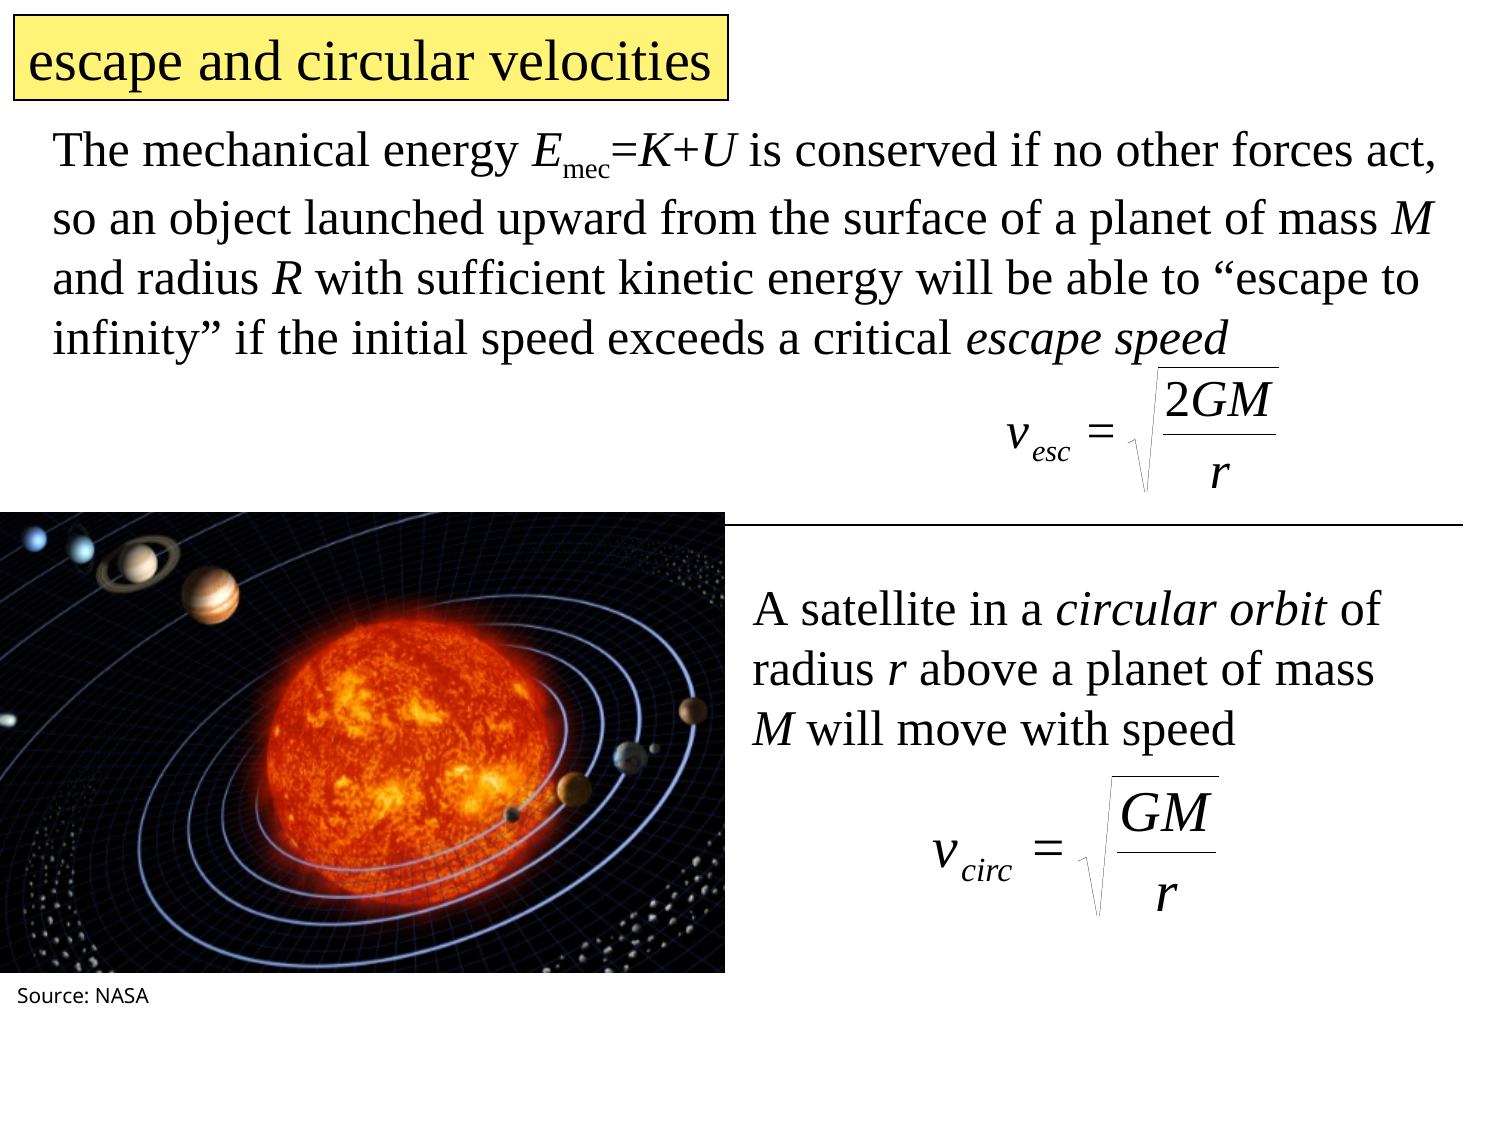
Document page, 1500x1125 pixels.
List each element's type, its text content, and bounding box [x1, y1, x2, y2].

text_box escape and circular velocities [13, 14, 728, 101]
chart [924, 771, 1229, 925]
picture [0, 512, 725, 973]
text_box Source: NASA [2, 975, 164, 1016]
text_box A satellite in a circular orbit of radius r above a planet of mass M will move with speed [737, 567, 1426, 764]
chart [999, 362, 1288, 501]
text_box The mechanical energy Emec=K+U is conserved if no other forces act, so an object launched upward from the surface of a planet of mass M and radius R with sufficient kinetic energy will be able to “escape to infinity” if the initial speed exceeds a critical escape speed [37, 108, 1463, 451]
